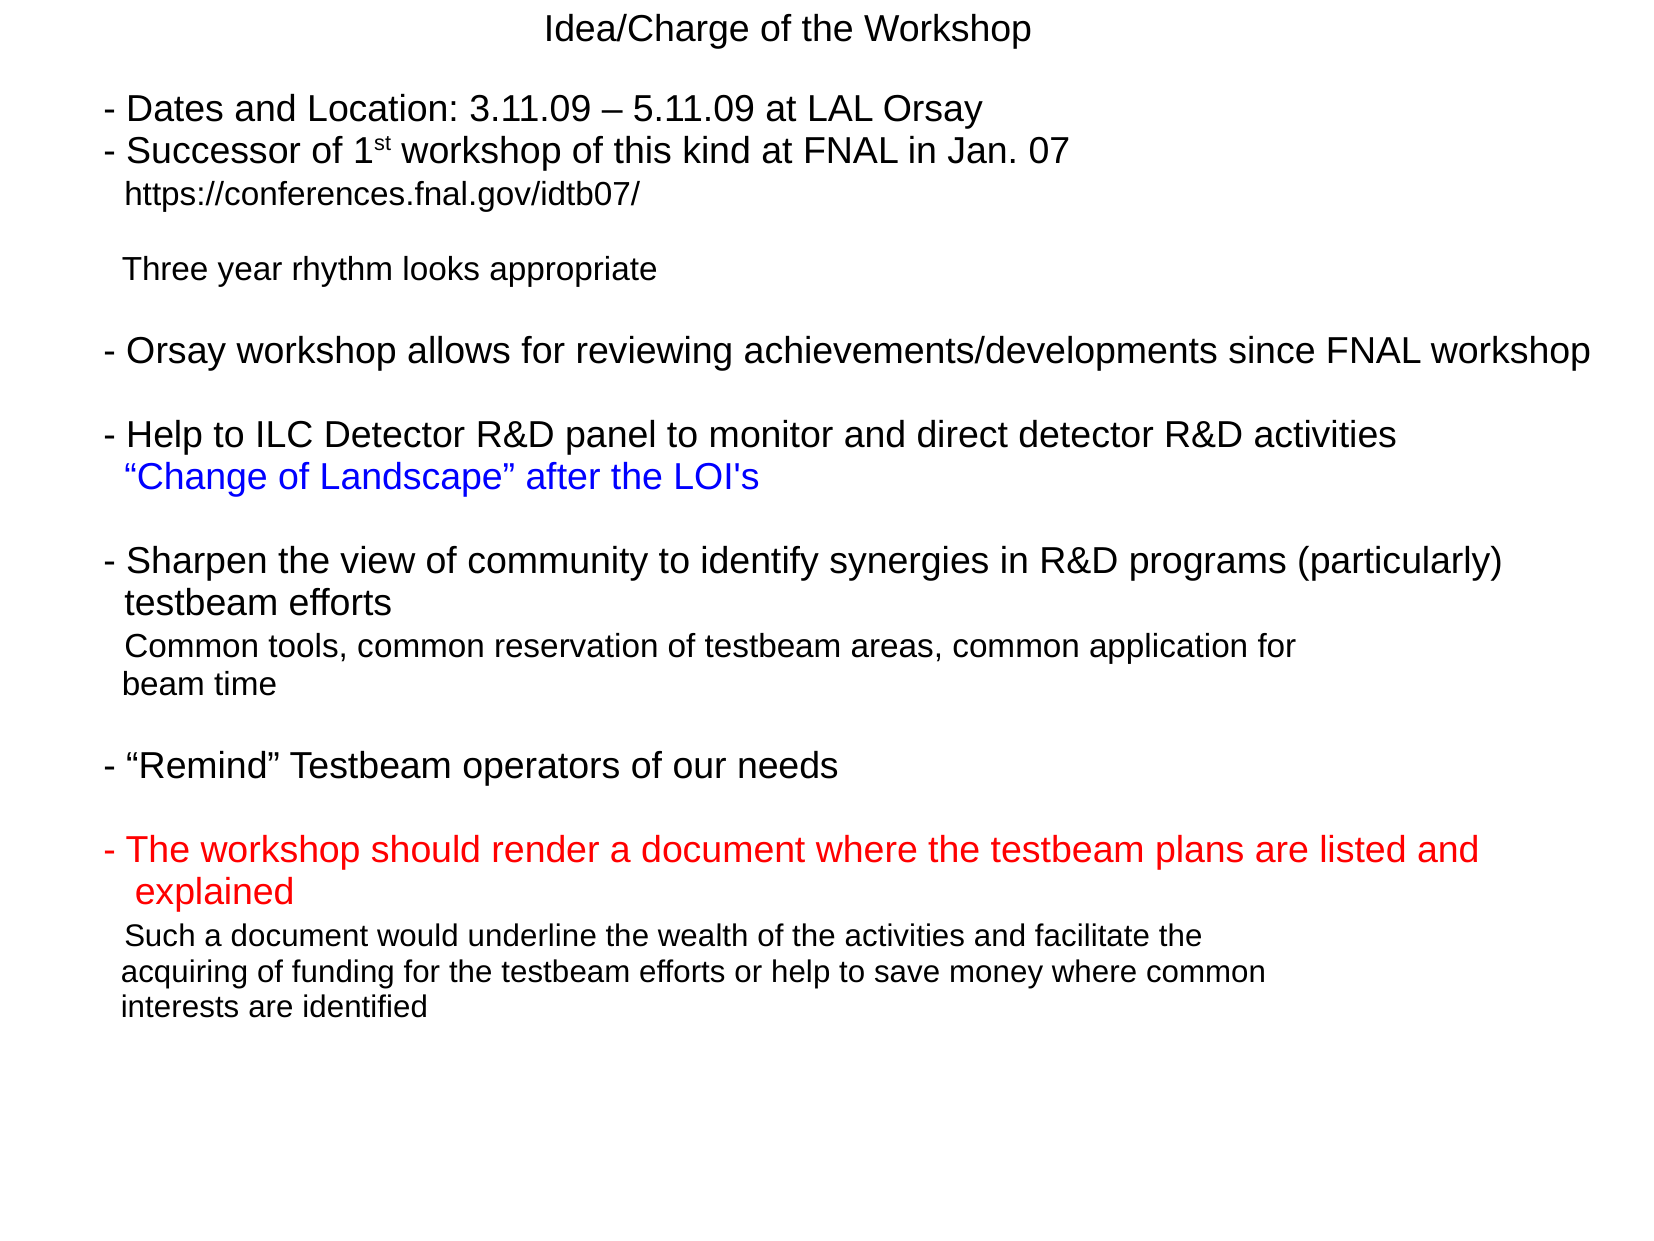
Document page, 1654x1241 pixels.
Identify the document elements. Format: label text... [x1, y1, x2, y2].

text_box - Dates and Location: 3.11.09 – 5.11.09 at LAL Orsay - Successor of 1st workshop of this kind at FNAL in Jan. 07 https://conferences.fnal.gov/idtb07/ Three year rhythm looks appropriate - Orsay workshop allows for reviewing achievements/developments since FNAL workshop - Help to ILC Detector R&D panel to monitor and direct detector R&D activities “Change of Landscape” after the LOI's - Sharpen the view of community to identify synergies in R&D programs (particularly) testbeam efforts Common tools, common reservation of testbeam areas, common application for beam time - “Remind” Testbeam operators of our needs - The workshop should render a document where the testbeam plans are listed and explained Such a document would underline the wealth of the activities and facilitate the acquiring of funding for the testbeam efforts or help to save money where common interests are identified [88, 80, 1609, 1075]
text_box Idea/Charge of the Workshop [529, 0, 1048, 57]
